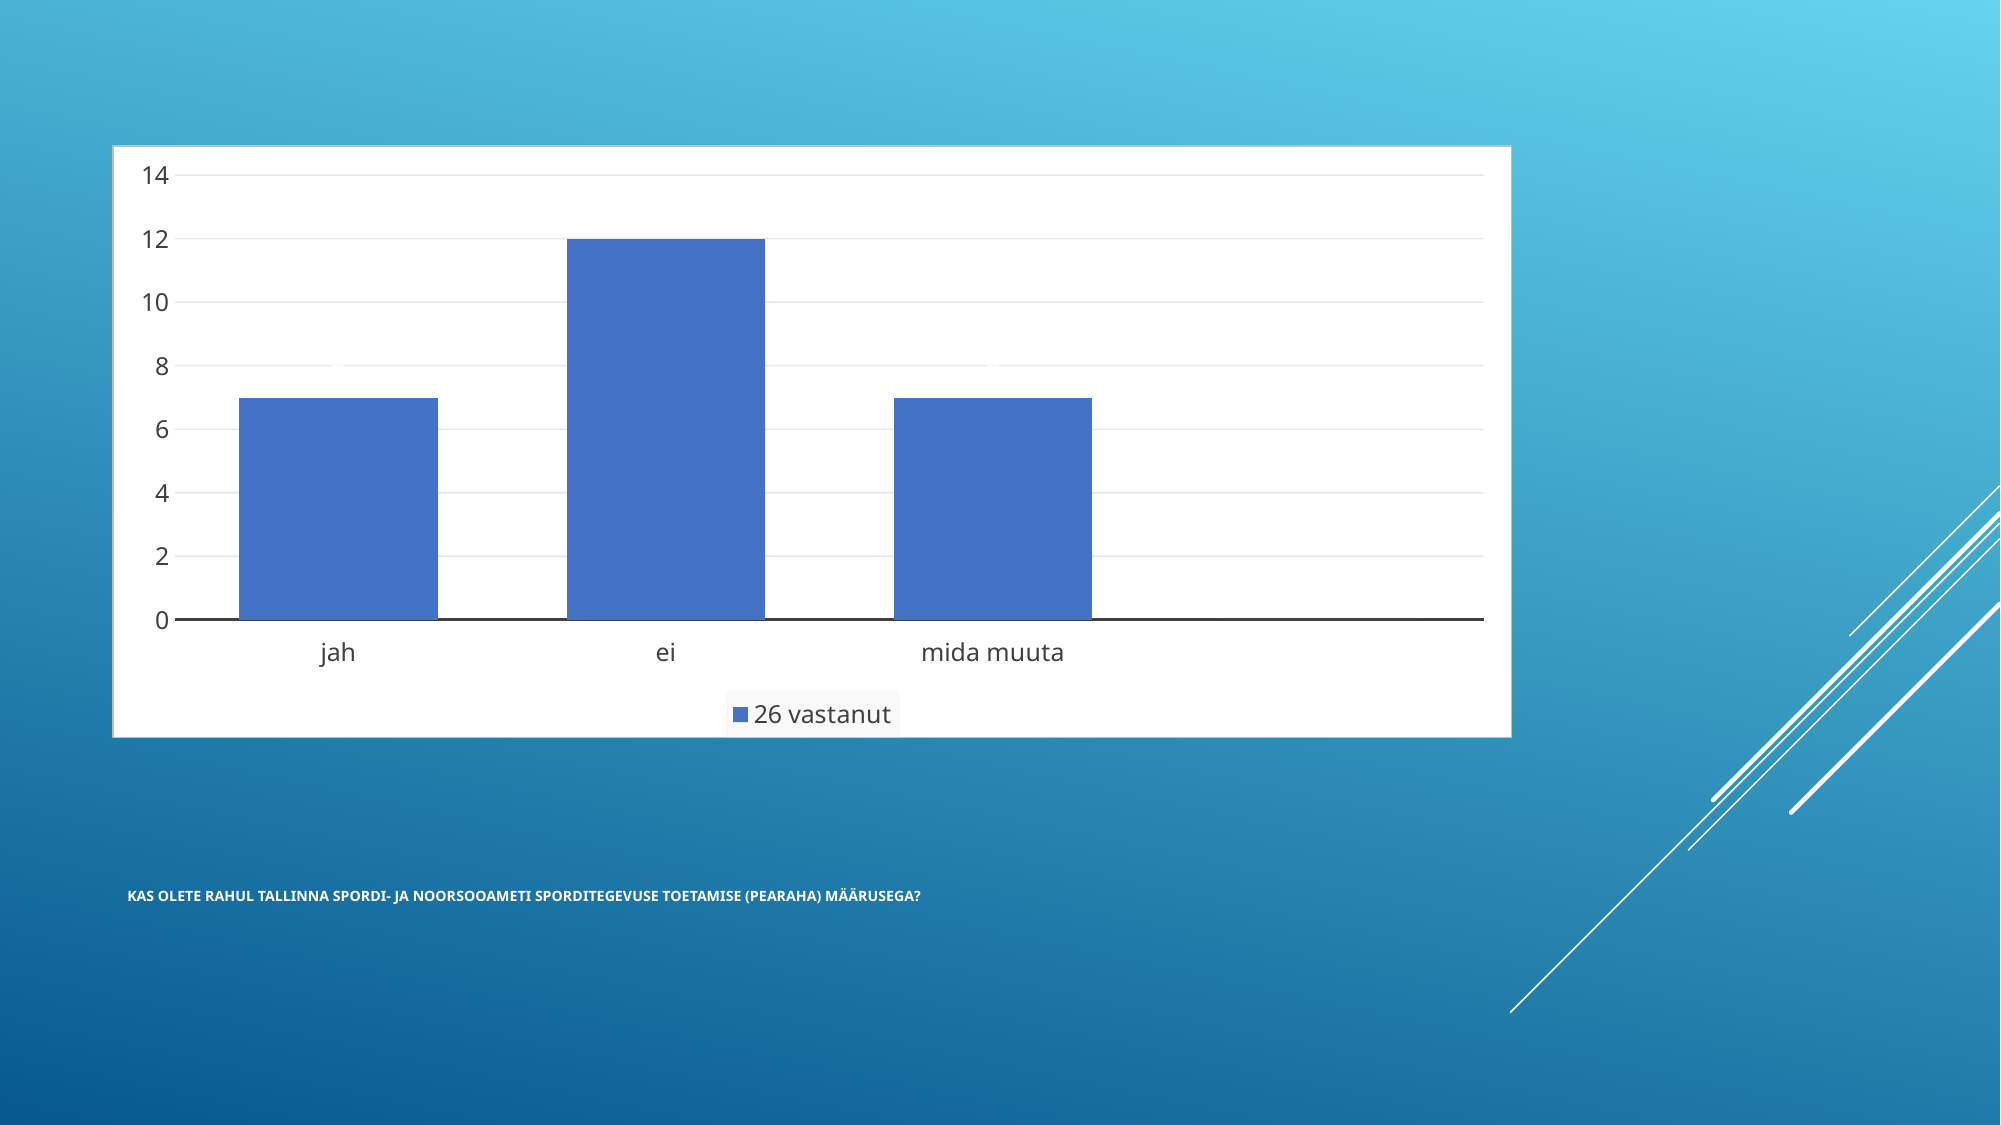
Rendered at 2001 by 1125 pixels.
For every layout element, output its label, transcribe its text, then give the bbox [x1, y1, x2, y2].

chart [112, 145, 1513, 739]
title Kas olete rahul Tallinna Spordi- ja Noorsooameti sporditegevuse toetamise (pearaha) määrusega? [112, 739, 1513, 1125]
